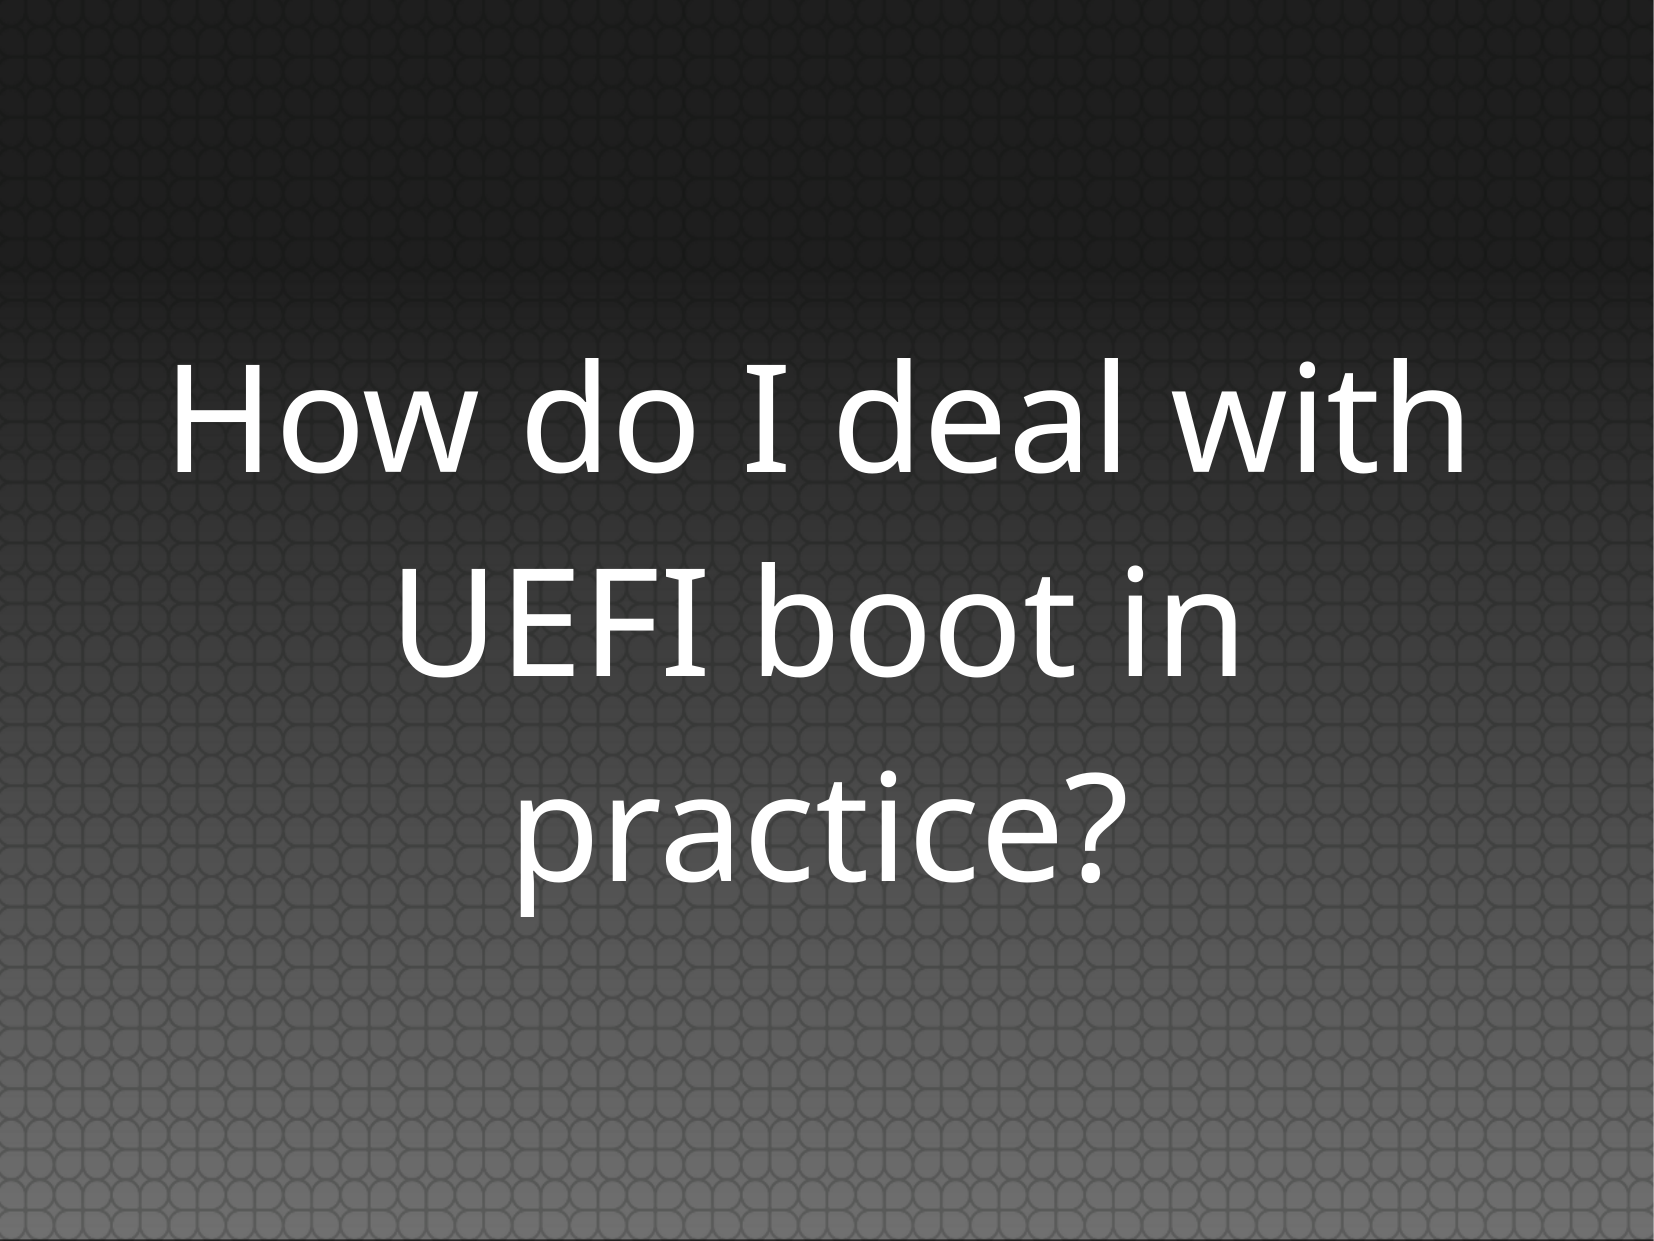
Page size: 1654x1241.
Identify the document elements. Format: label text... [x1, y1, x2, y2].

picture [0, 0, 1654, 1241]
title How do I deal with UEFI boot in practice? [75, 390, 1564, 848]
